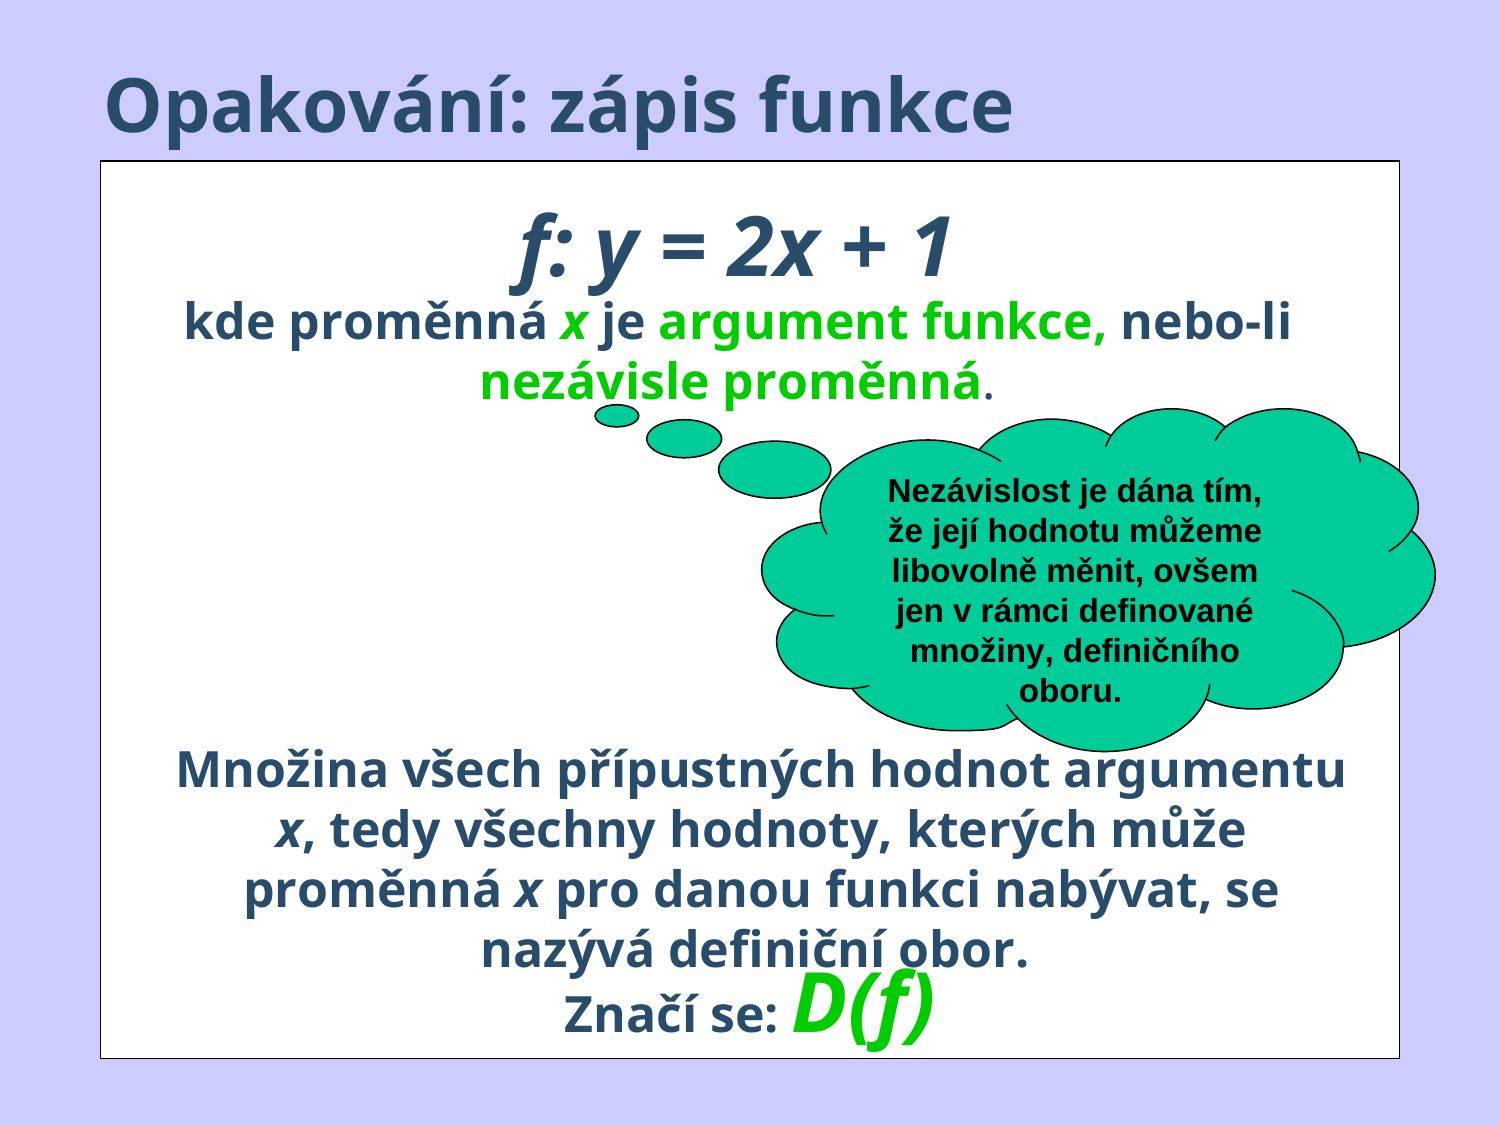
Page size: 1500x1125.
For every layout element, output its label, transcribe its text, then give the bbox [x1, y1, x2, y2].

text_box Nezávislost je dána tím, že její hodnotu můžeme libovolně měnit, ovšem jen v rámci definované množiny, definičního oboru. [646, 419, 722, 458]
text_box Značí se: D(f) [147, 952, 1353, 1047]
text_box f: y = 2x + 1 [147, 196, 1353, 291]
text_box [100, 160, 1400, 1059]
text_box Množina všech přípustných hodnot argumentu x, tedy všechny hodnoty, kterých může proměnná x pro danou funkci nabývat, se nazývá definiční obor. [135, 810, 1388, 905]
text_box Nezávislost je dána tím, že její hodnotu můžeme libovolně měnit, ovšem jen v rámci definované množiny, definičního oboru. [761, 408, 1436, 752]
title Opakování: zápis funkce [88, 66, 1424, 161]
text_box Nezávislost je dána tím, že její hodnotu můžeme libovolně měnit, ovšem jen v rámci definované množiny, definičního oboru. [718, 441, 831, 499]
text_box kde proměnná x je argument funkce, nebo-li nezávisle proměnná. [135, 302, 1341, 398]
